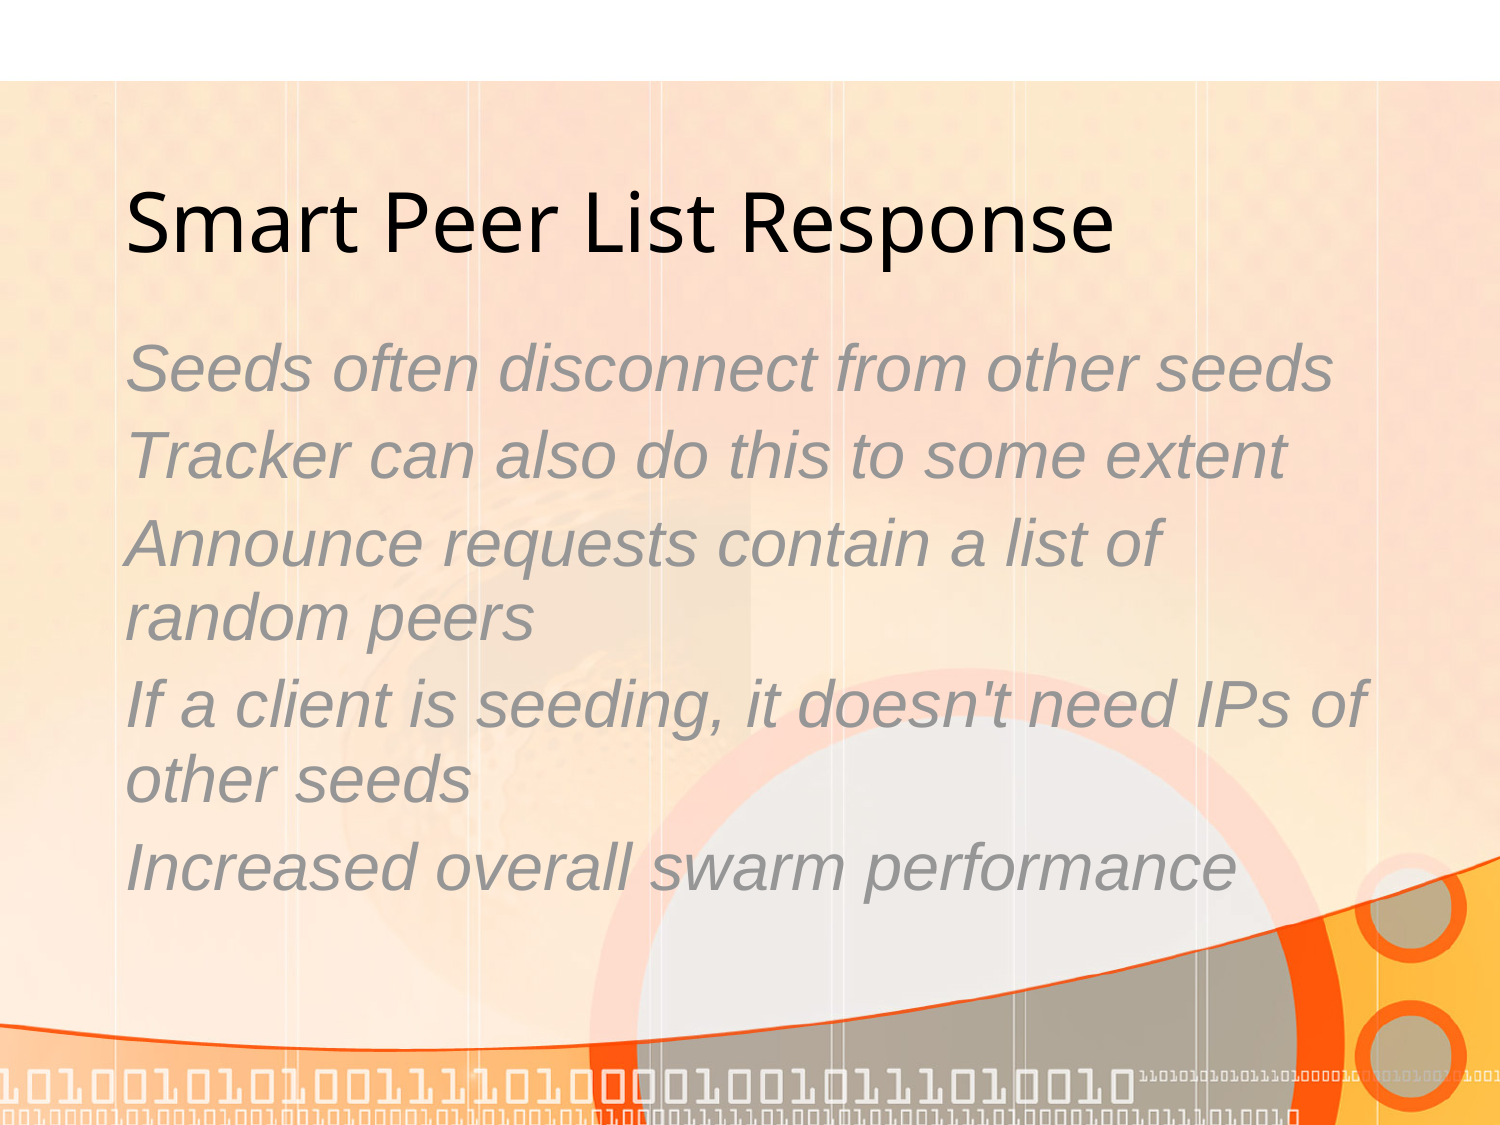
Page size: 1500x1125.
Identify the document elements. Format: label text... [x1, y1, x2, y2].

subtitle Seeds often disconnect from other seeds Tracker can also do this to some extent Announce requests contain a list of random peers If a client is seeding, it doesn't need IPs of other seeds Increased overall swarm performance [125, 299, 1388, 936]
title Smart Peer List Response [125, 119, 1463, 321]
picture [0, 0, 1500, 1125]
